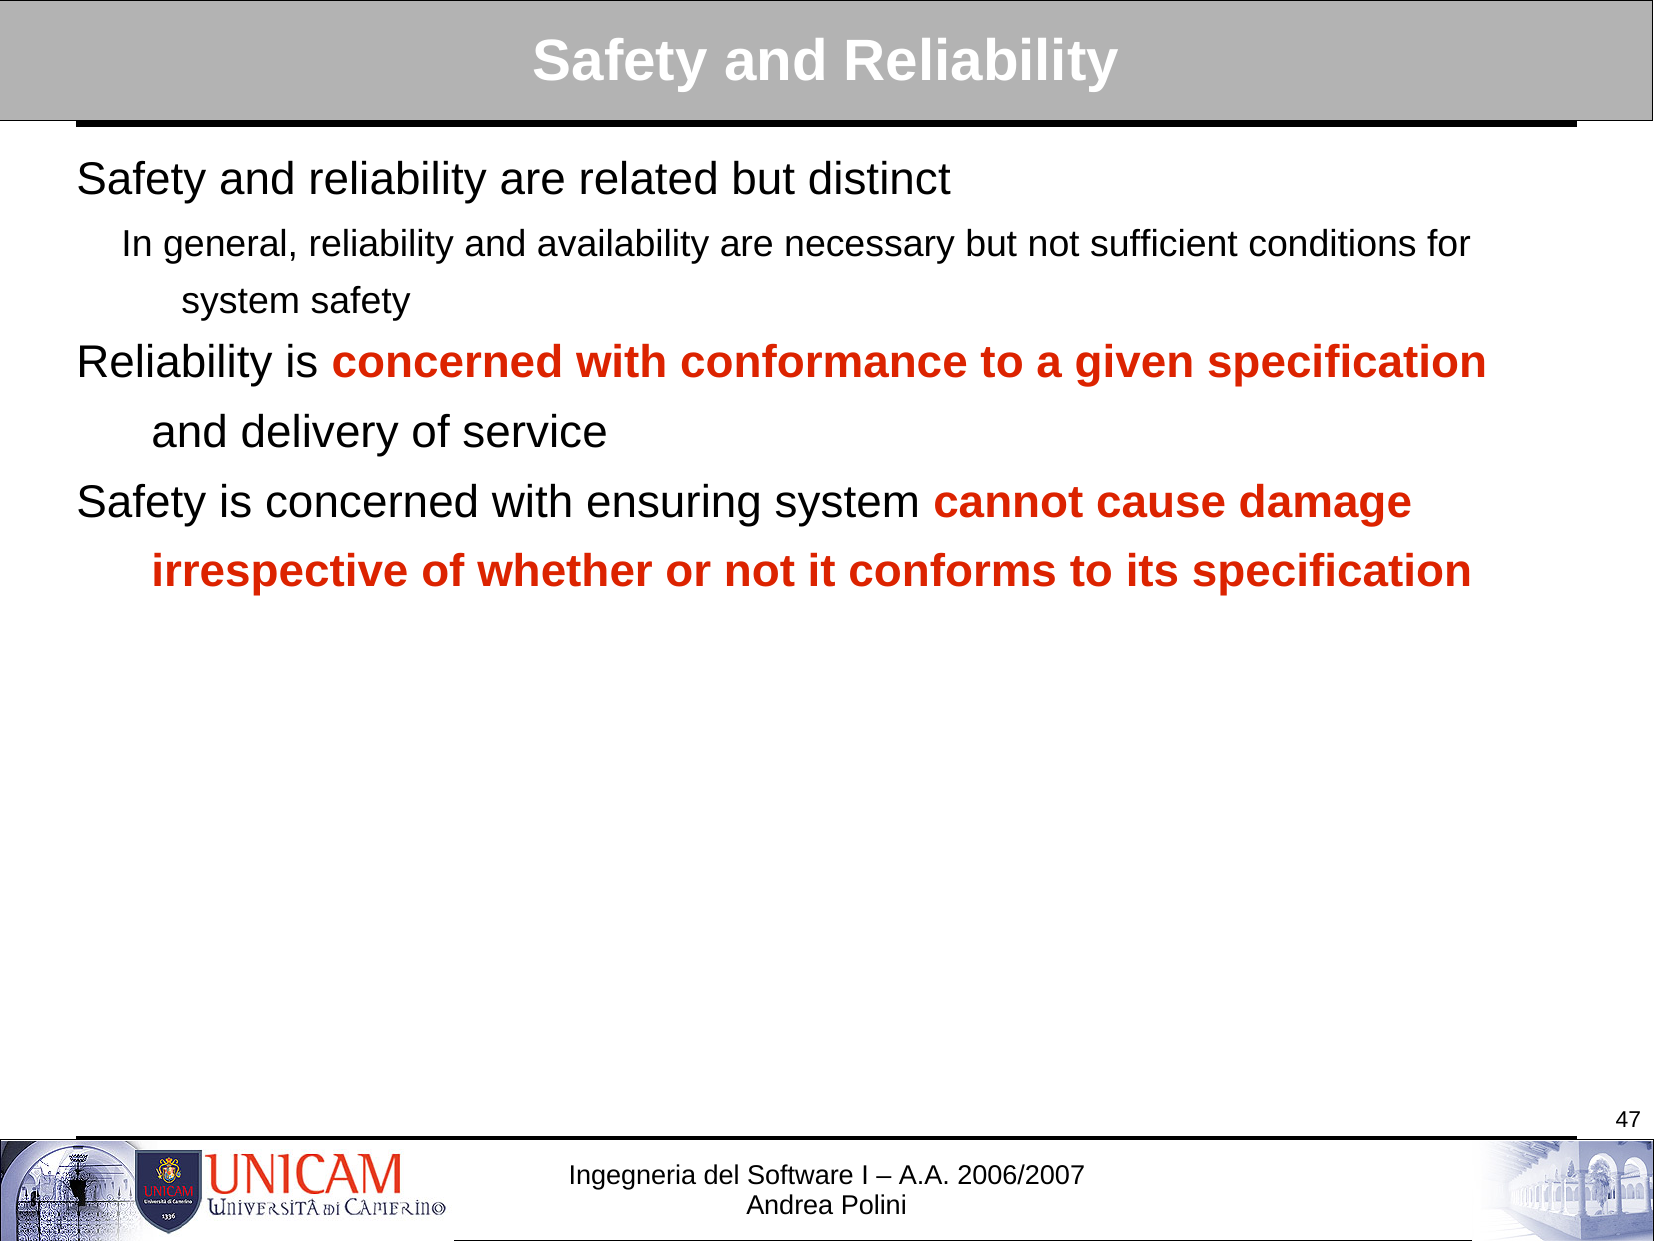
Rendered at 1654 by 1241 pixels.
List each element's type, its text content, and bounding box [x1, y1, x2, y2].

picture [0, 1141, 454, 1241]
title Safety and Reliability [0, 0, 1653, 121]
picture [1472, 1141, 1653, 1241]
list Safety and reliability are related but distinct In general, reliability and availability are necessary but not sufficient conditions for system safety Reliability is concerned with conformance to a given specification and delivery of service Safety is concerned with ensuring system cannot cause damage irrespective of whether or not it conforms to its specification [76, 152, 1577, 730]
